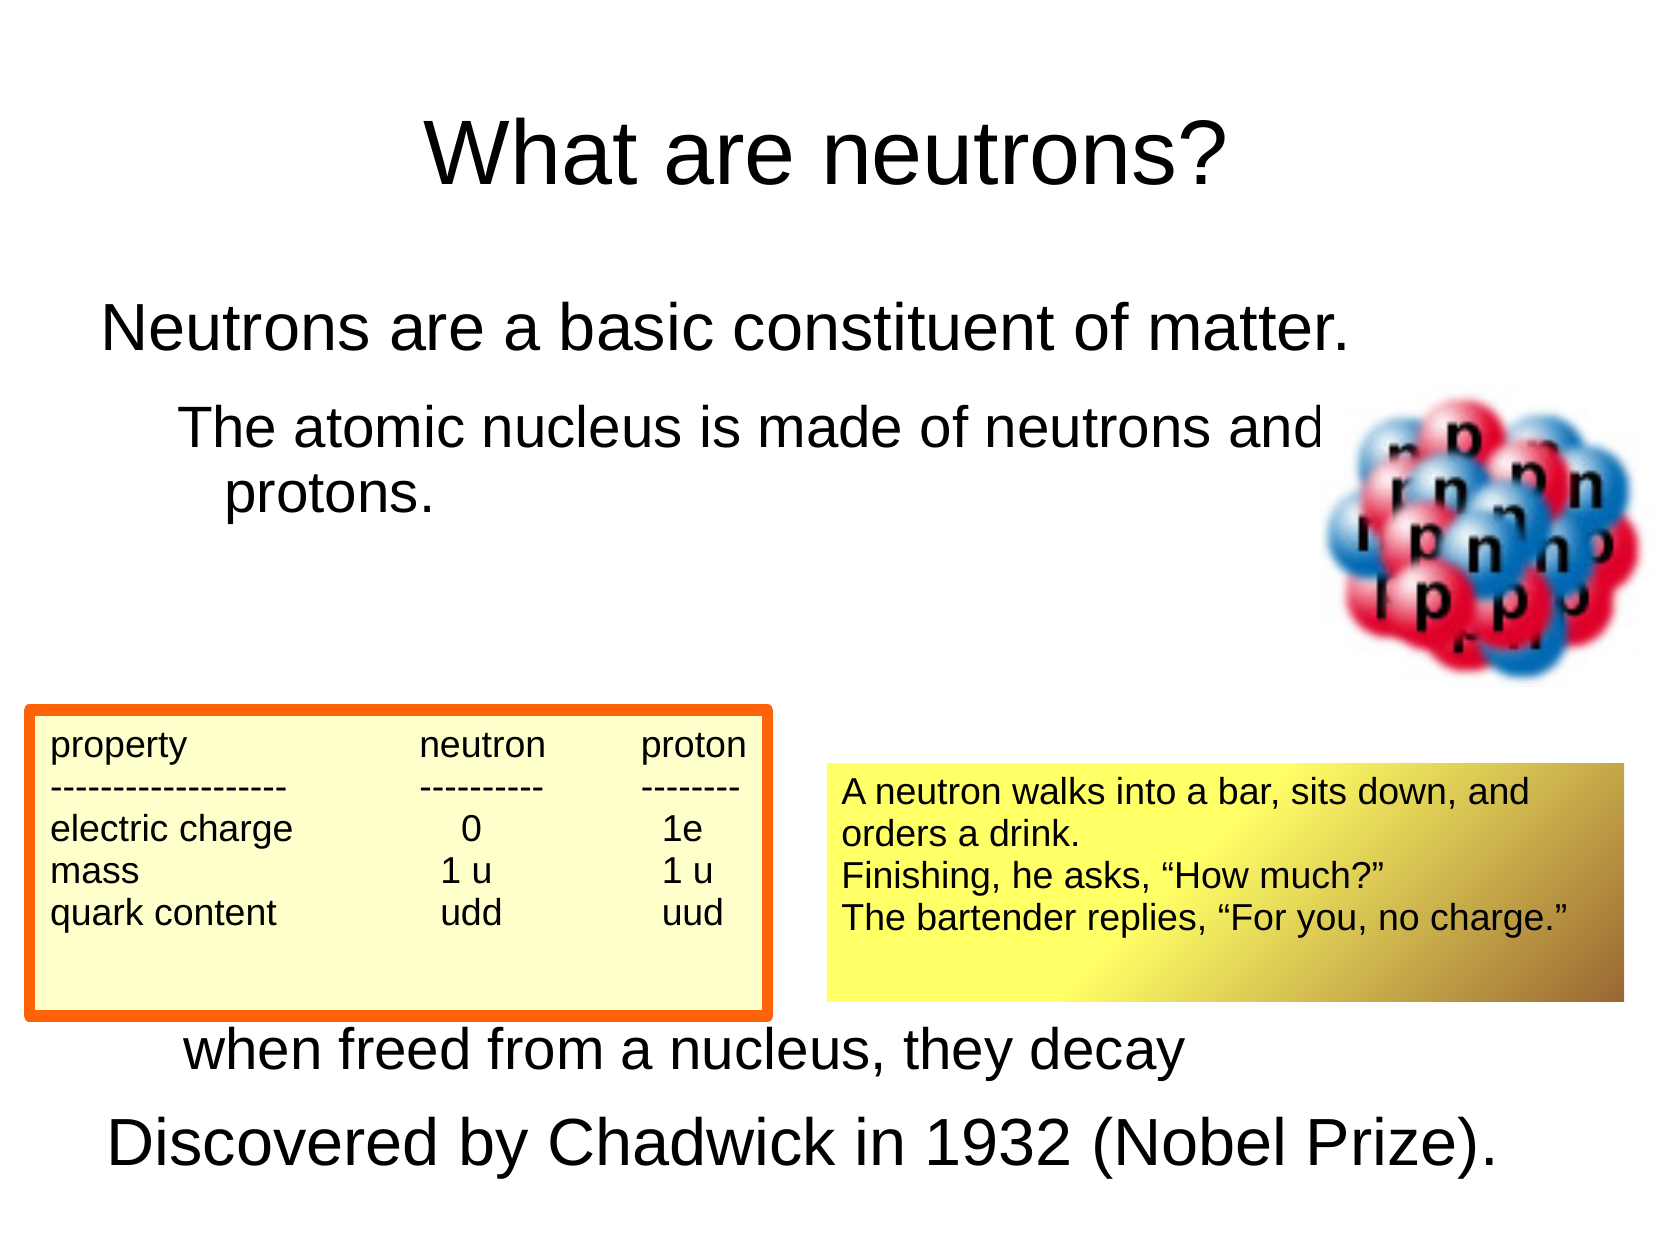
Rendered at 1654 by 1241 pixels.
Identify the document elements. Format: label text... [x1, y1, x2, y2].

picture [1320, 383, 1654, 687]
list when freed from a nucleus, they decay Discovered by Chadwick in 1932 (Nobel Prize). [88, 1016, 1577, 1227]
text_box property neutron proton ------------------- ---------- -------- electric charge 0 1e mass 1 u 1 u quark content udd uud [29, 710, 768, 1016]
title What are neutrons? [82, 56, 1571, 250]
list Neutrons are a basic constituent of matter. The atomic nucleus is made of neutrons and protons. [82, 290, 1359, 739]
text_box A neutron walks into a bar, sits down, and orders a drink. Finishing, he asks, “How much?” The bartender replies, “For you, no charge.” [826, 763, 1625, 1002]
